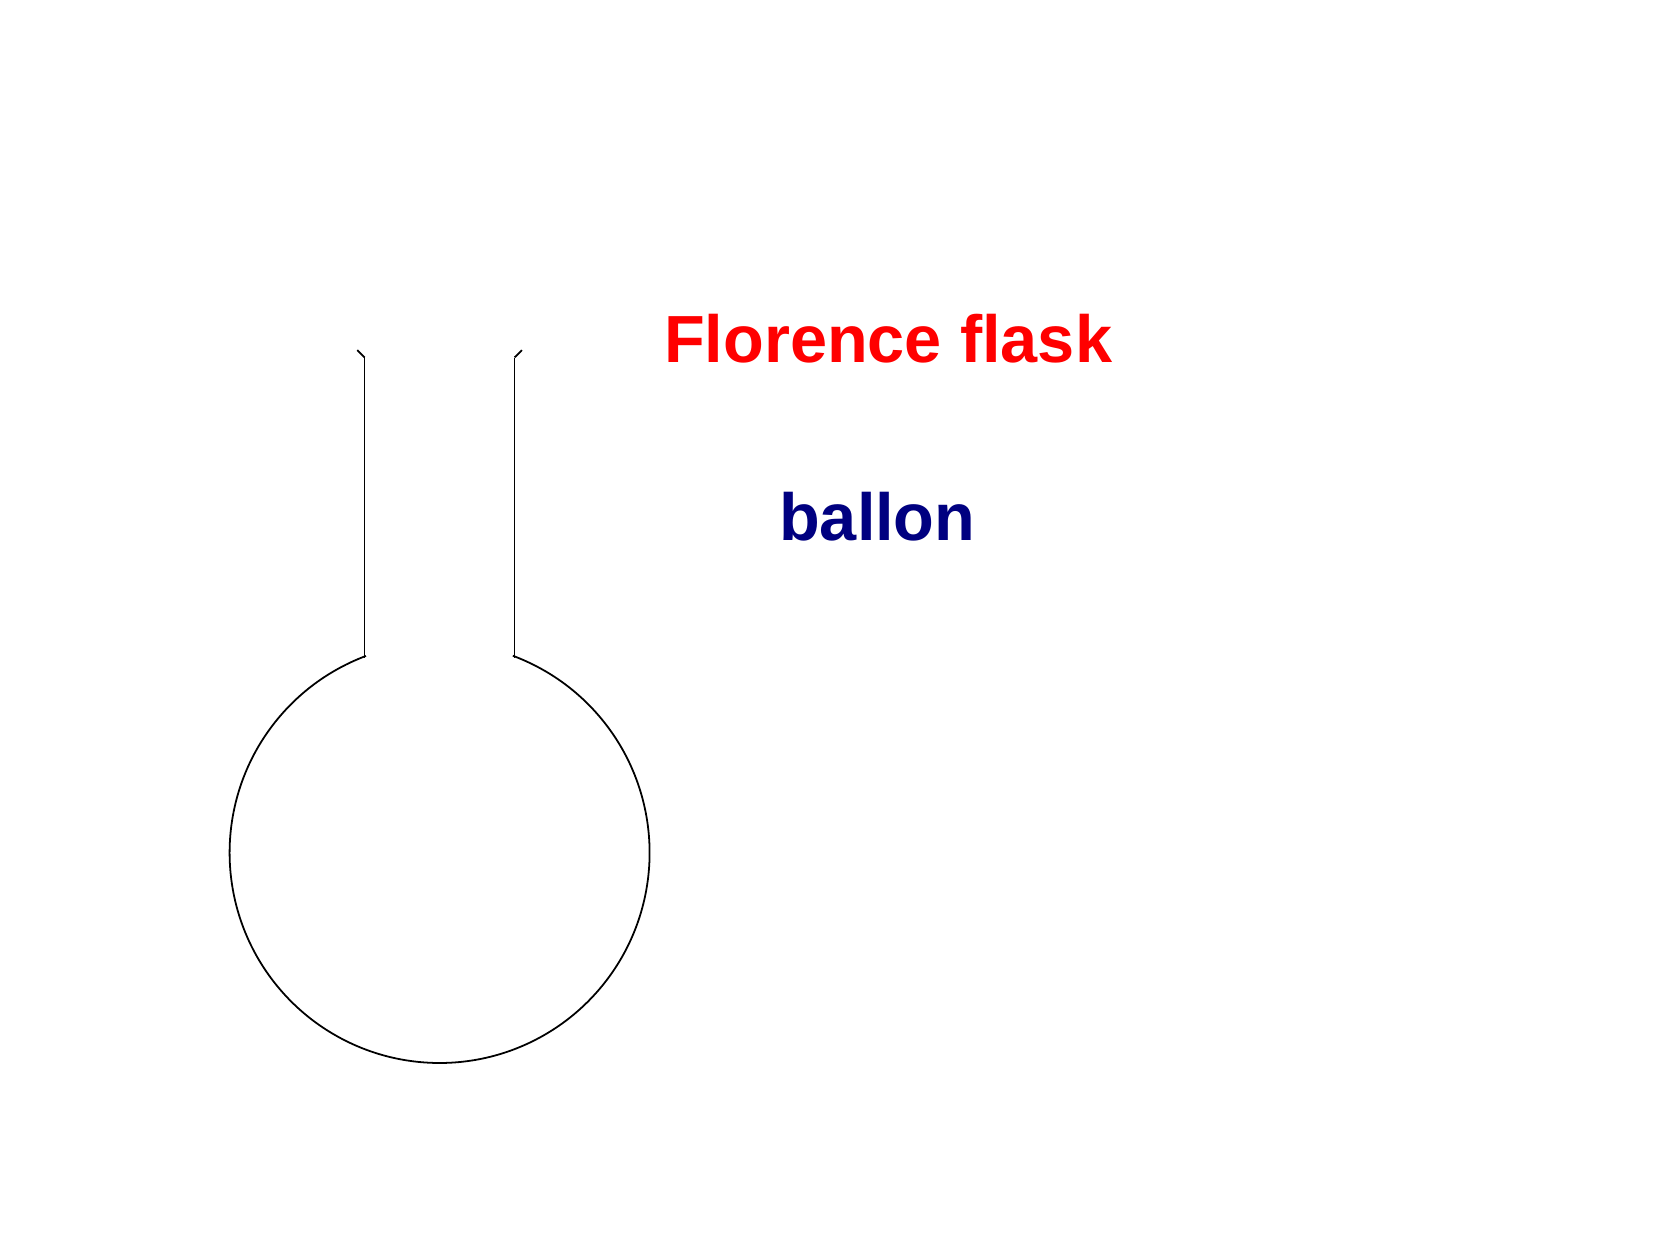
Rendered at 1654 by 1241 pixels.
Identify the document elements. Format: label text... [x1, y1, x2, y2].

text_box Florence flask [649, 294, 1182, 384]
text_box ballon [764, 472, 991, 563]
